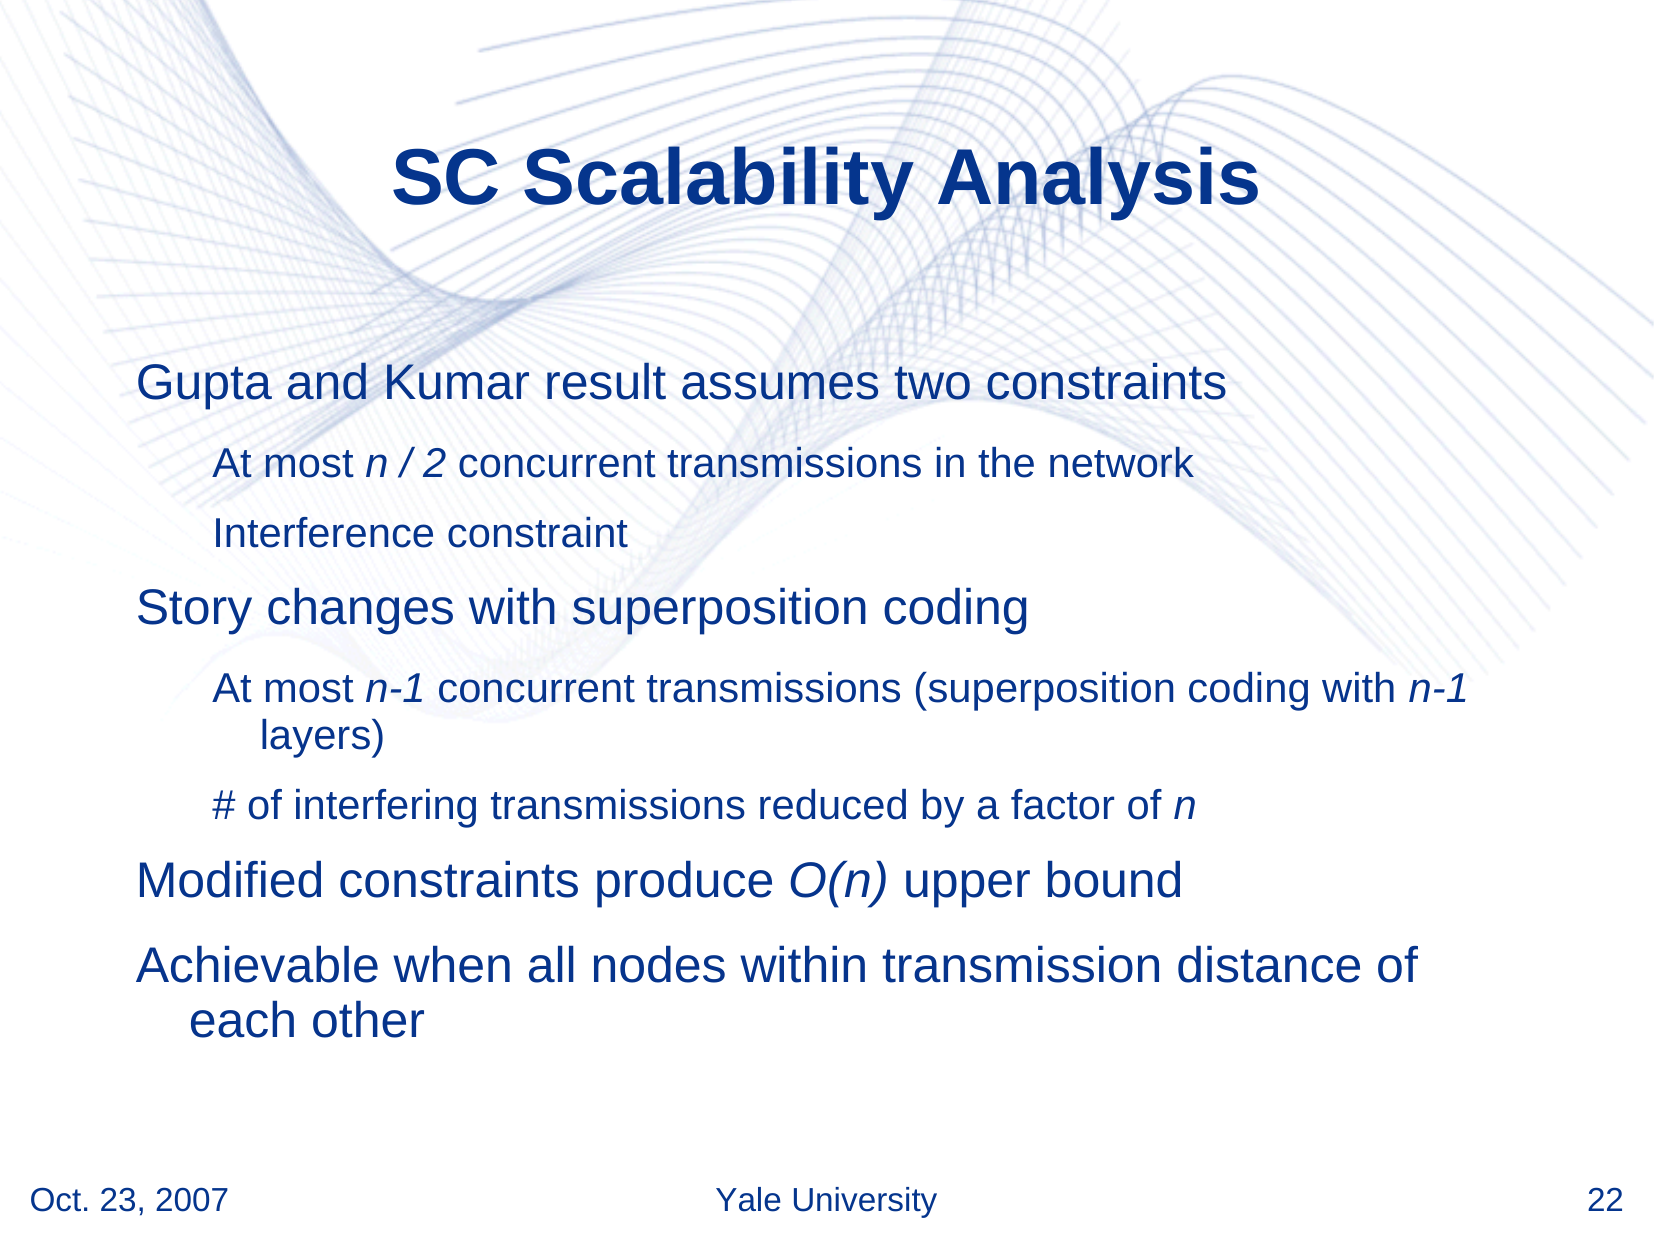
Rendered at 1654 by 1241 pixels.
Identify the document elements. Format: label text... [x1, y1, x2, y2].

title SC Scalability Analysis [118, 59, 1536, 296]
picture [0, 0, 1654, 1241]
list Gupta and Kumar result assumes two constraints At most n / 2 concurrent transmissions in the network Interference constraint Story changes with superposition coding At most n-1 concurrent transmissions (superposition coding with n-1 layers) # of interfering transmissions reduced by a factor of n Modified constraints produce O(n) upper bound Achievable when all nodes within transmission distance of each other [118, 354, 1536, 1123]
